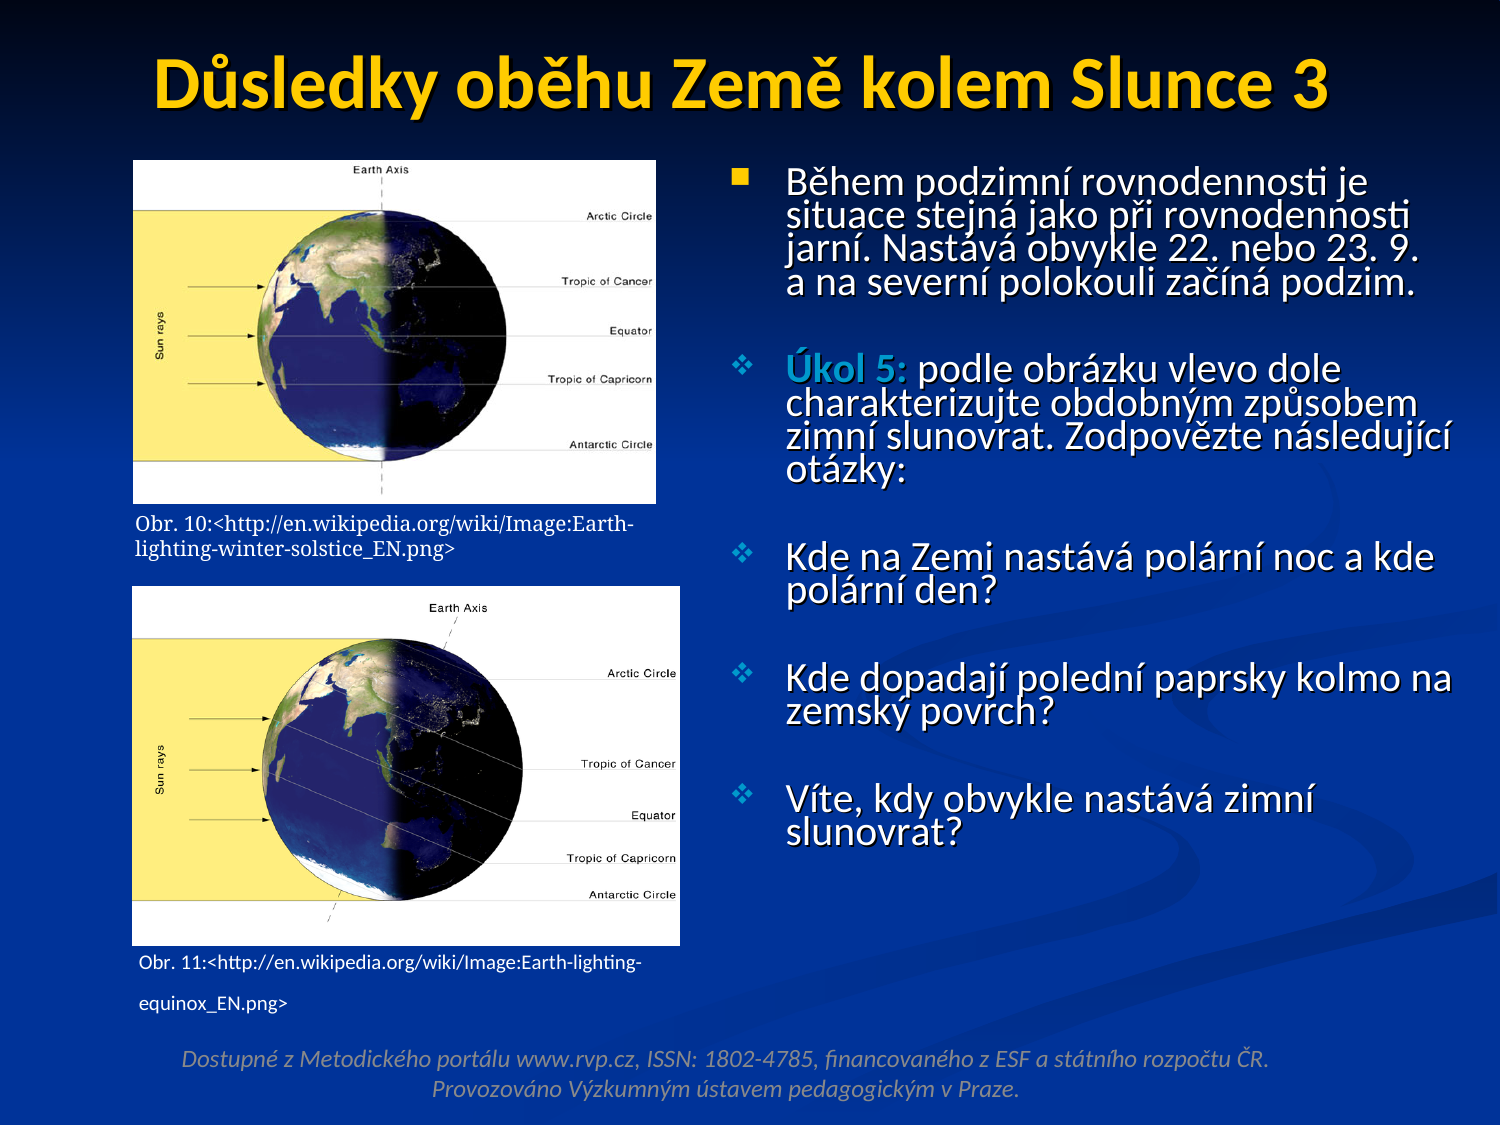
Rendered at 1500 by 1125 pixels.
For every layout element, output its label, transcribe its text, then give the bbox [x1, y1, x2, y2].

text_box Obr. 10:<http://en.wikipedia.org/wiki/Image:Earth-lighting-winter-solstice_EN.png> [120, 503, 680, 569]
picture [133, 160, 656, 503]
text_box Obr. 11:<http://en.wikipedia.org/wiki/Image:Earth-lighting-equinox_EN.png> [123, 940, 671, 1027]
text_box Dostupné z Metodického portálu www.rvp.cz, ISSN: 1802-4785, financovaného z ESF a státního rozpočtu ČR. Provozováno Výzkumným ústavem pedagogickým v Praze. [105, 1042, 1348, 1103]
picture [132, 586, 680, 946]
title Důsledky oběhu Země kolem Slunce 3 [29, 0, 1455, 184]
list Během podzimní rovnodennosti je situace stejná jako při rovnodennosti jarní. Nastává obvykle 22. nebo 23. 9. a na severní polokouli začíná podzim. Úkol 5: podle obrázku vlevo dole charakterizujte obdobným způsobem zimní slunovrat. Zodpovězte následující otázky: Kde na Zemi nastává polární noc a kde polární den? Kde dopadají polední paprsky kolmo na zemský povrch? Víte, kdy obvykle nastává zimní slunovrat? [714, 160, 1471, 1035]
